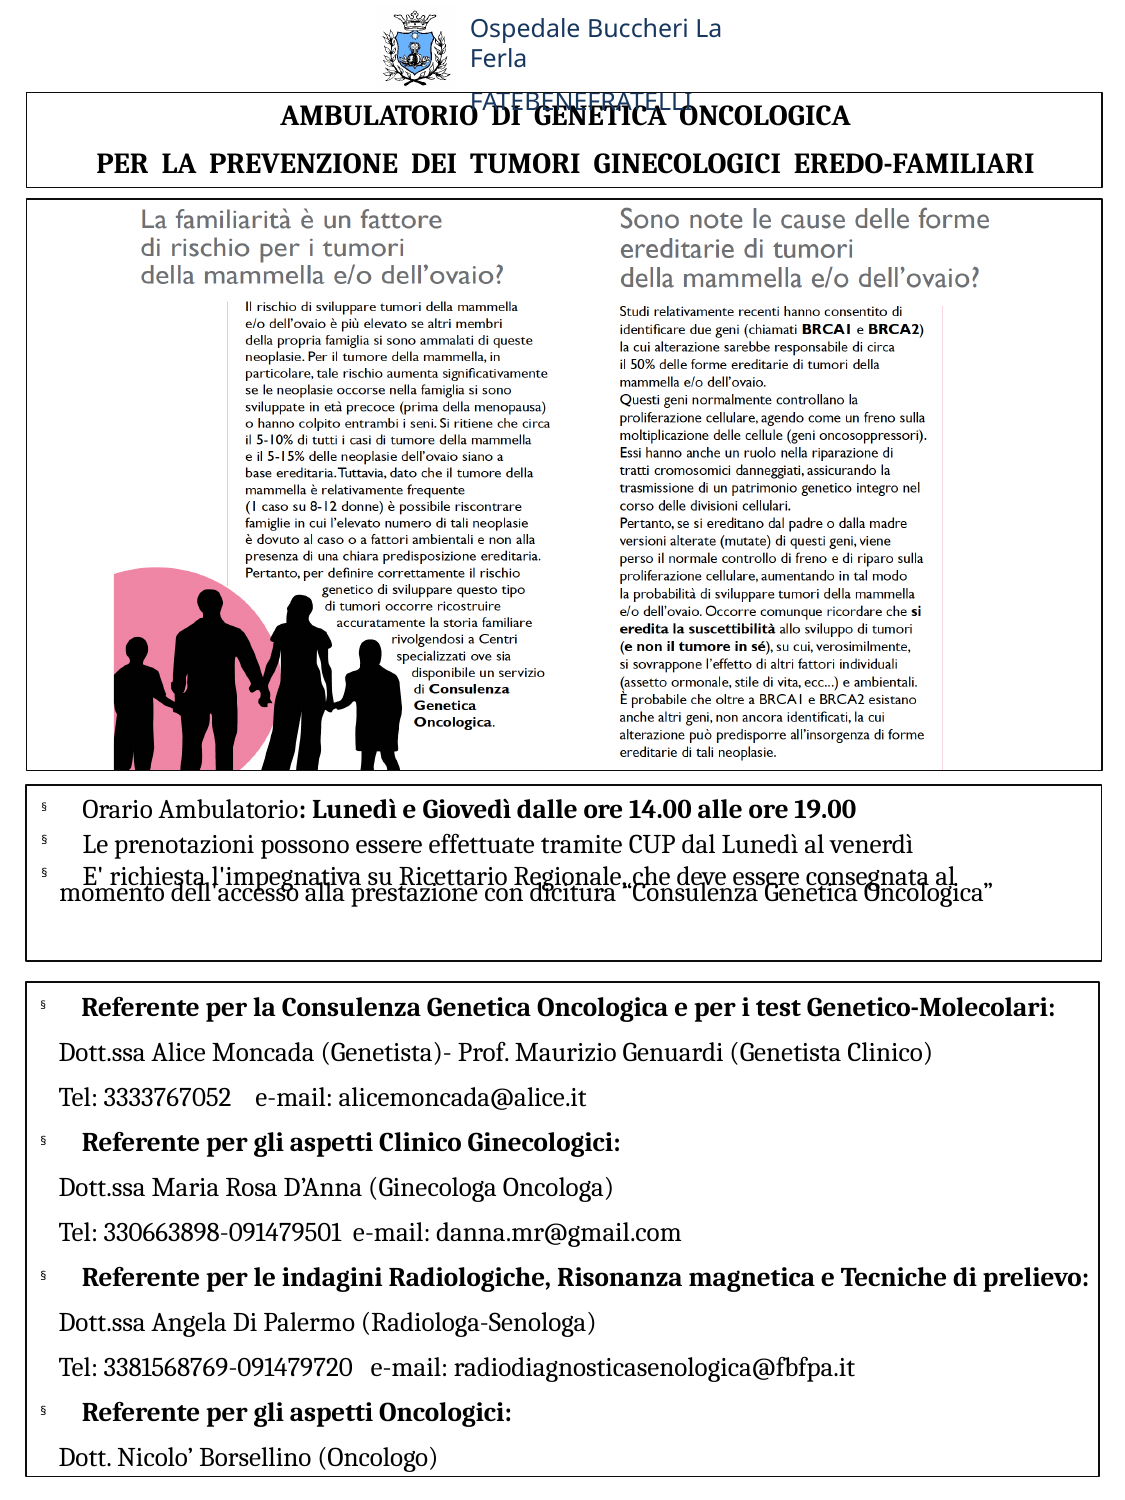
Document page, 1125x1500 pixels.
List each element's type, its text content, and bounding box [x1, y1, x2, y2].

picture [375, 4, 455, 92]
text_box AMBULATORIO DI GENETICA ONCOLOGICA PER LA PREVENZIONE DEI TUMORI GINECOLOGICI EREDO-FAMILIARI [797, 88, 1121, 187]
text_box AMBULATORIO DI GENETICA ONCOLOGICA PER LA PREVENZIONE DEI TUMORI GINECOLOGICI EREDO-FAMILIARI [27, 93, 1101, 187]
text_box Referente per la Consulenza Genetica Oncologica e per i test Genetico-Molecolari: Dott.ssa Alice Moncada (Genetista)- Prof. Maurizio Genuardi (Genetista Clinico) Tel: 3333767052 e-mail: alicemoncada@alice.it Referente per gli aspetti Clinico Ginecologici: Dott.ssa Maria Rosa D’Anna (Ginecologa Oncologa) Tel: 330663898-091479501 e-mail: danna.mr@gmail.com Referente per le indagini Radiologiche, Risonanza magnetica e Tecniche di prelievo: Dott.ssa Angela Di Palermo (Radiologa-Senologa) Tel: 3381568769-091479720 e-mail: radiodiagnosticasenologica@fbfpa.it Referente per gli aspetti Oncologici: Dott. Nicolo’ Borsellino (Oncologo) [25, 981, 1125, 1480]
picture [597, 200, 997, 770]
text_box Ospedale Buccheri La Ferla FATEBENEFRATELLI [455, 93, 797, 123]
text_box Ospedale Buccheri La Ferla FATEBENEFRATELLI [455, 5, 797, 92]
picture [113, 200, 550, 770]
text_box Orario Ambulatorio: Lunedì e Giovedì dalle ore 14.00 alle ore 19.00 Le prenotazioni possono essere effettuate tramite CUP dal Lunedì al venerdì E' richiesta l'impegnativa su Ricettario Regionale, che deve essere consegnata al momento dell'accesso alla prestazione con dicitura “Consulenza Genetica Oncologica” [27, 786, 1101, 929]
text_box AMBULATORIO DI GENETICA ONCOLOGICA PER LA PREVENZIONE DEI TUMORI GINECOLOGICI EREDO-FAMILIARI [11, 88, 375, 187]
